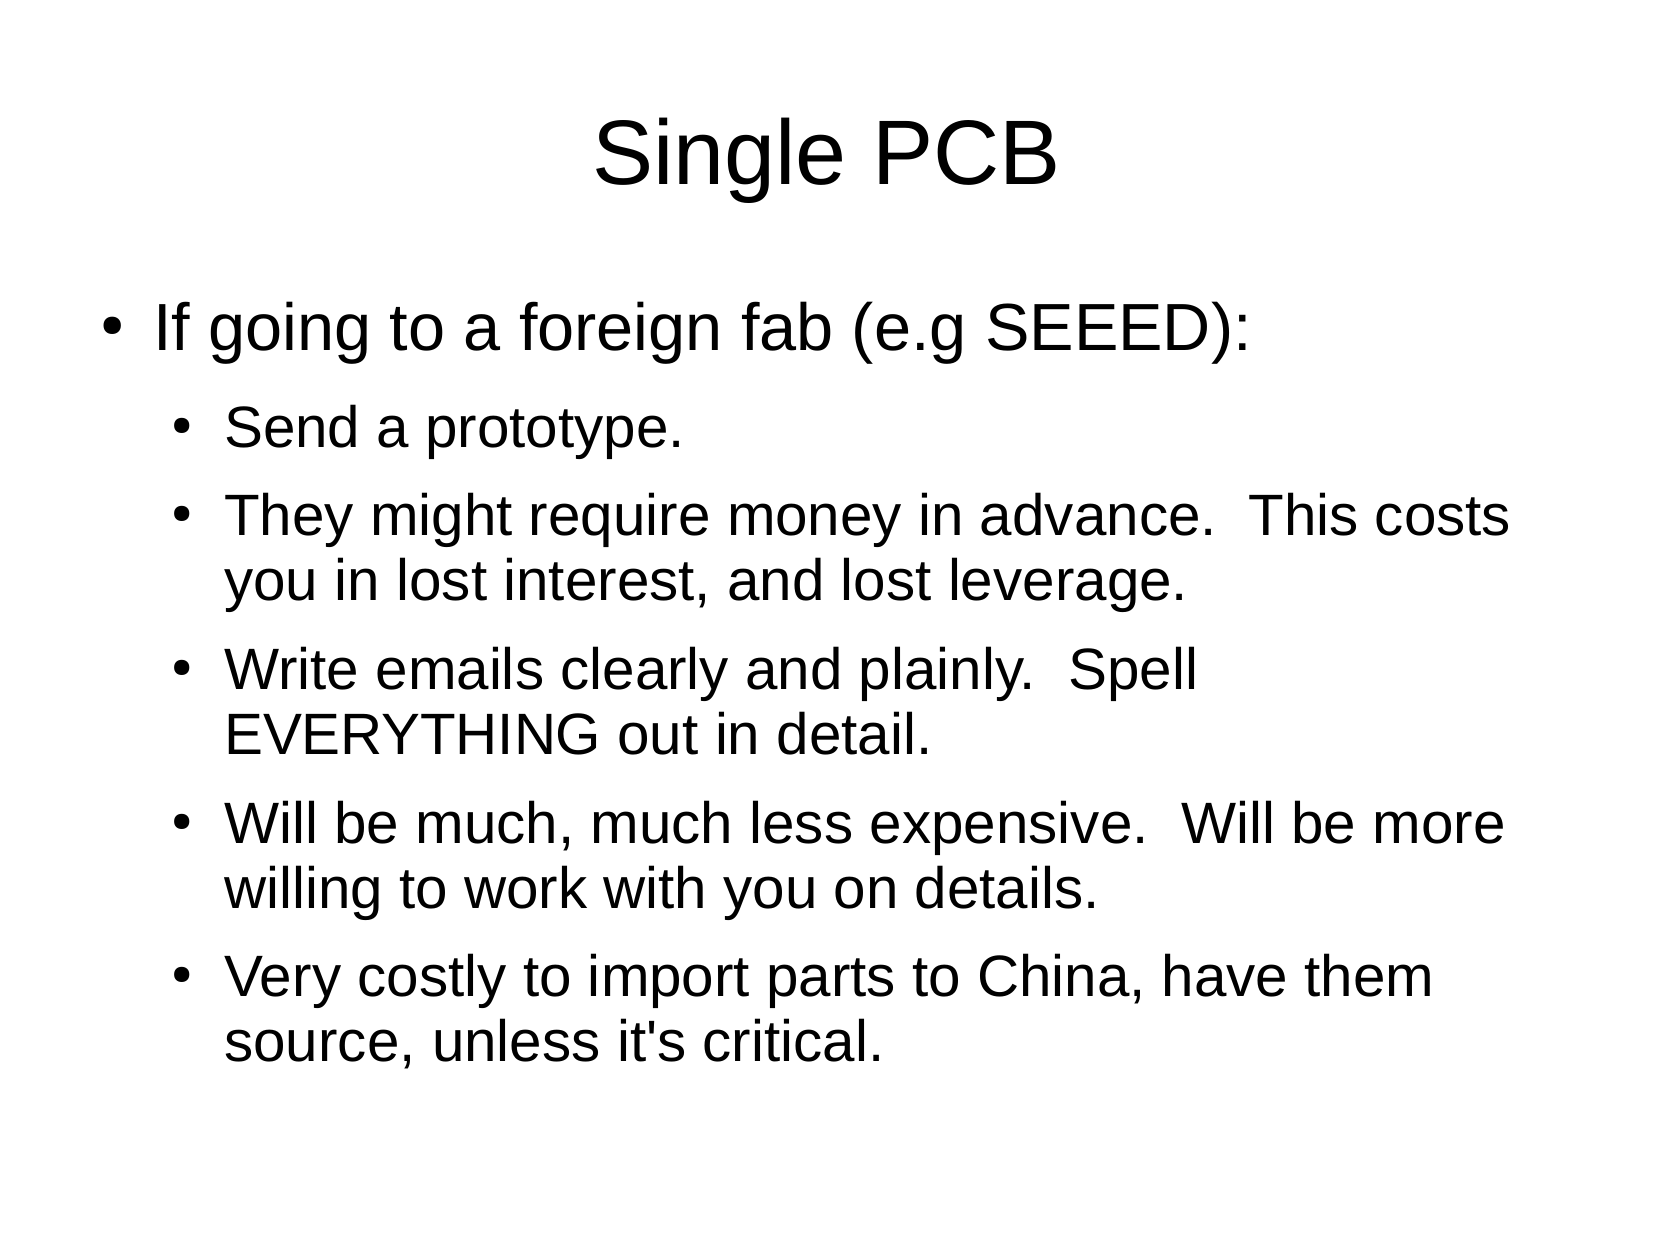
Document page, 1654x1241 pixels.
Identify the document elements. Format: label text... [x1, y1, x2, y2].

list If going to a foreign fab (e.g SEEED): Send a prototype. They might require money in advance. This costs you in lost interest, and lost leverage. Write emails clearly and plainly. Spell EVERYTHING out in detail. Will be much, much less expensive. Will be more willing to work with you on details. Very costly to import parts to China, have them source, unless it's critical. [82, 290, 1571, 1109]
title Single PCB [82, 49, 1571, 257]
